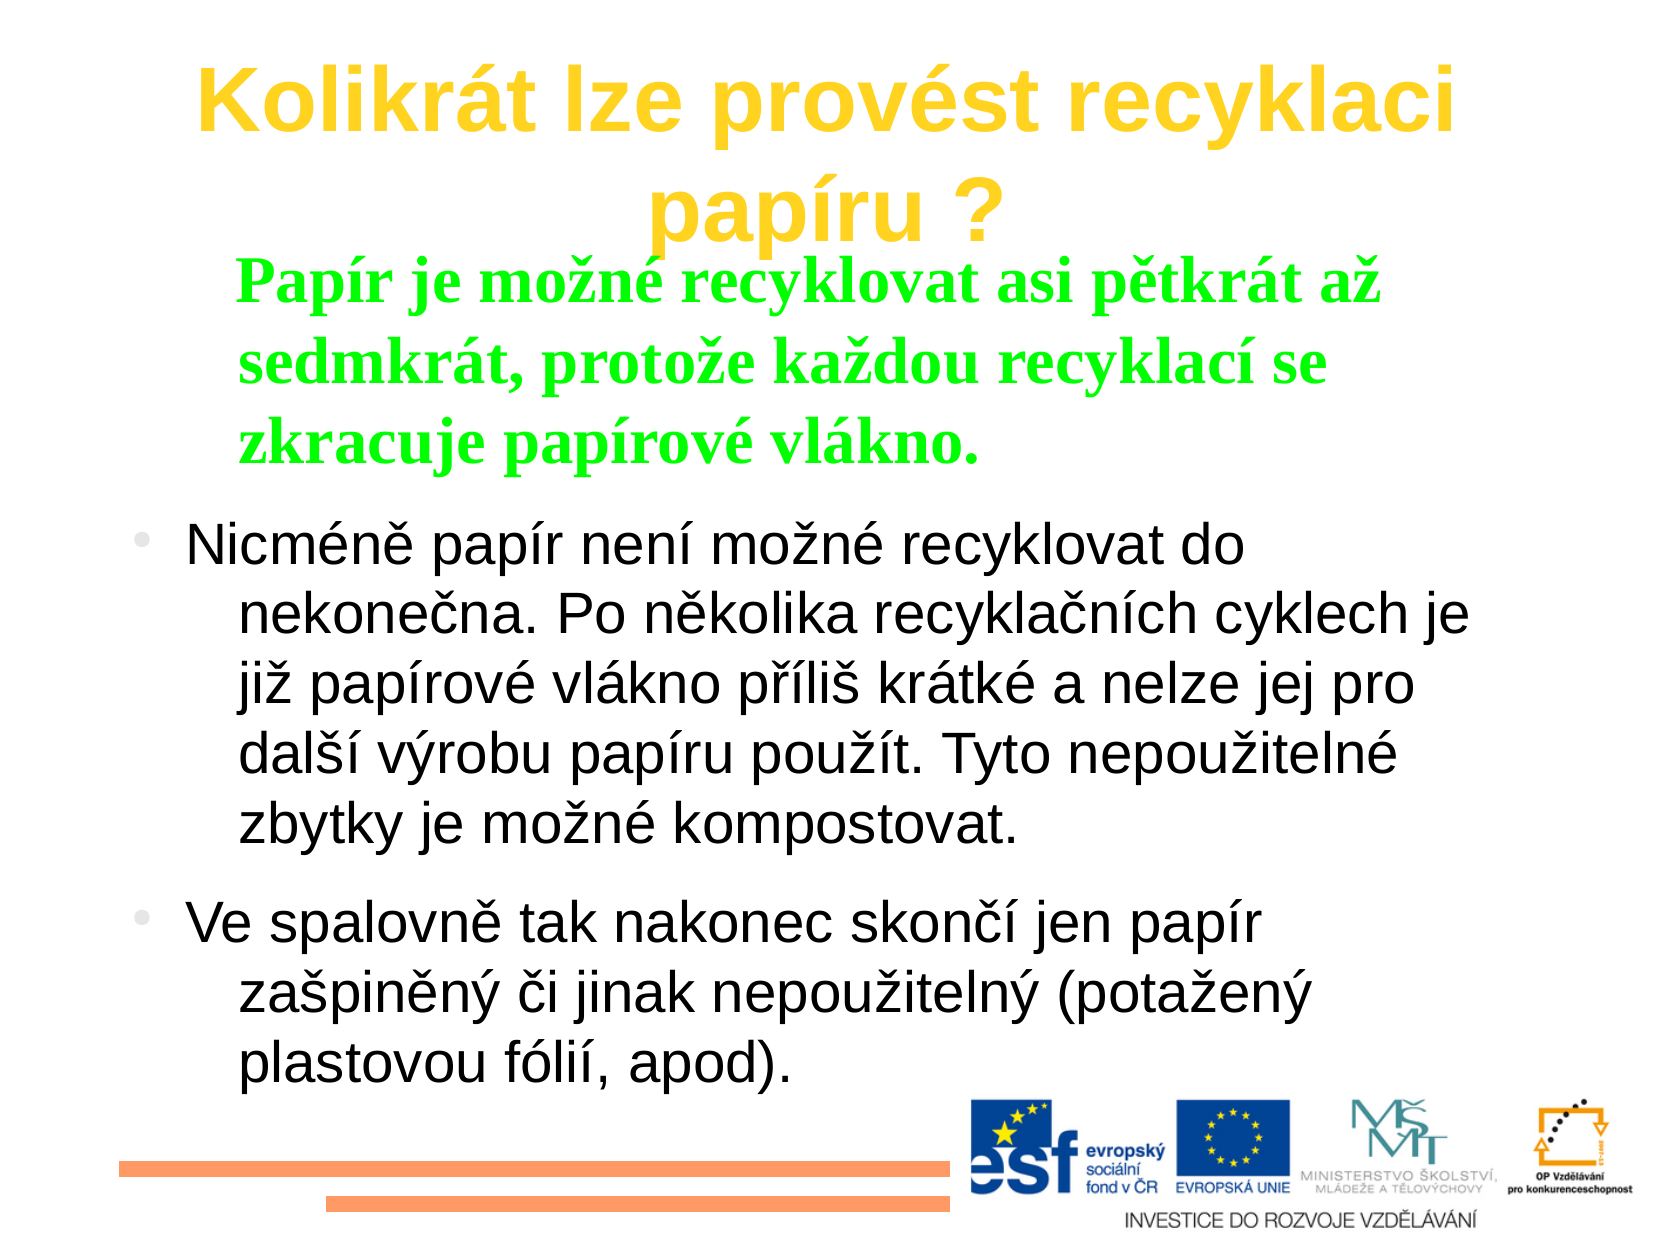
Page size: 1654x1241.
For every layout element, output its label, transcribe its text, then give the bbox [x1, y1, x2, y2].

list Papír je možné recyklovat asi pětkrát až sedmkrát, protože každou recyklací se zkracuje papírové vlákno. Nicméně papír není možné recyklovat do nekonečna. Po několika recyklačních cyklech je již papírové vlákno příliš krátké a nelze jej pro další výrobu papíru použít. Tyto nepoužitelné zbytky je možné kompostovat. Ve spalovně tak nakonec skončí jen papír zašpiněný či jinak nepoužitelný (potažený plastovou fólií, apod). [96, 236, 1536, 1182]
title Kolikrát lze provést recyklaci papíru ? [121, 46, 1534, 236]
picture [950, 1086, 1654, 1241]
